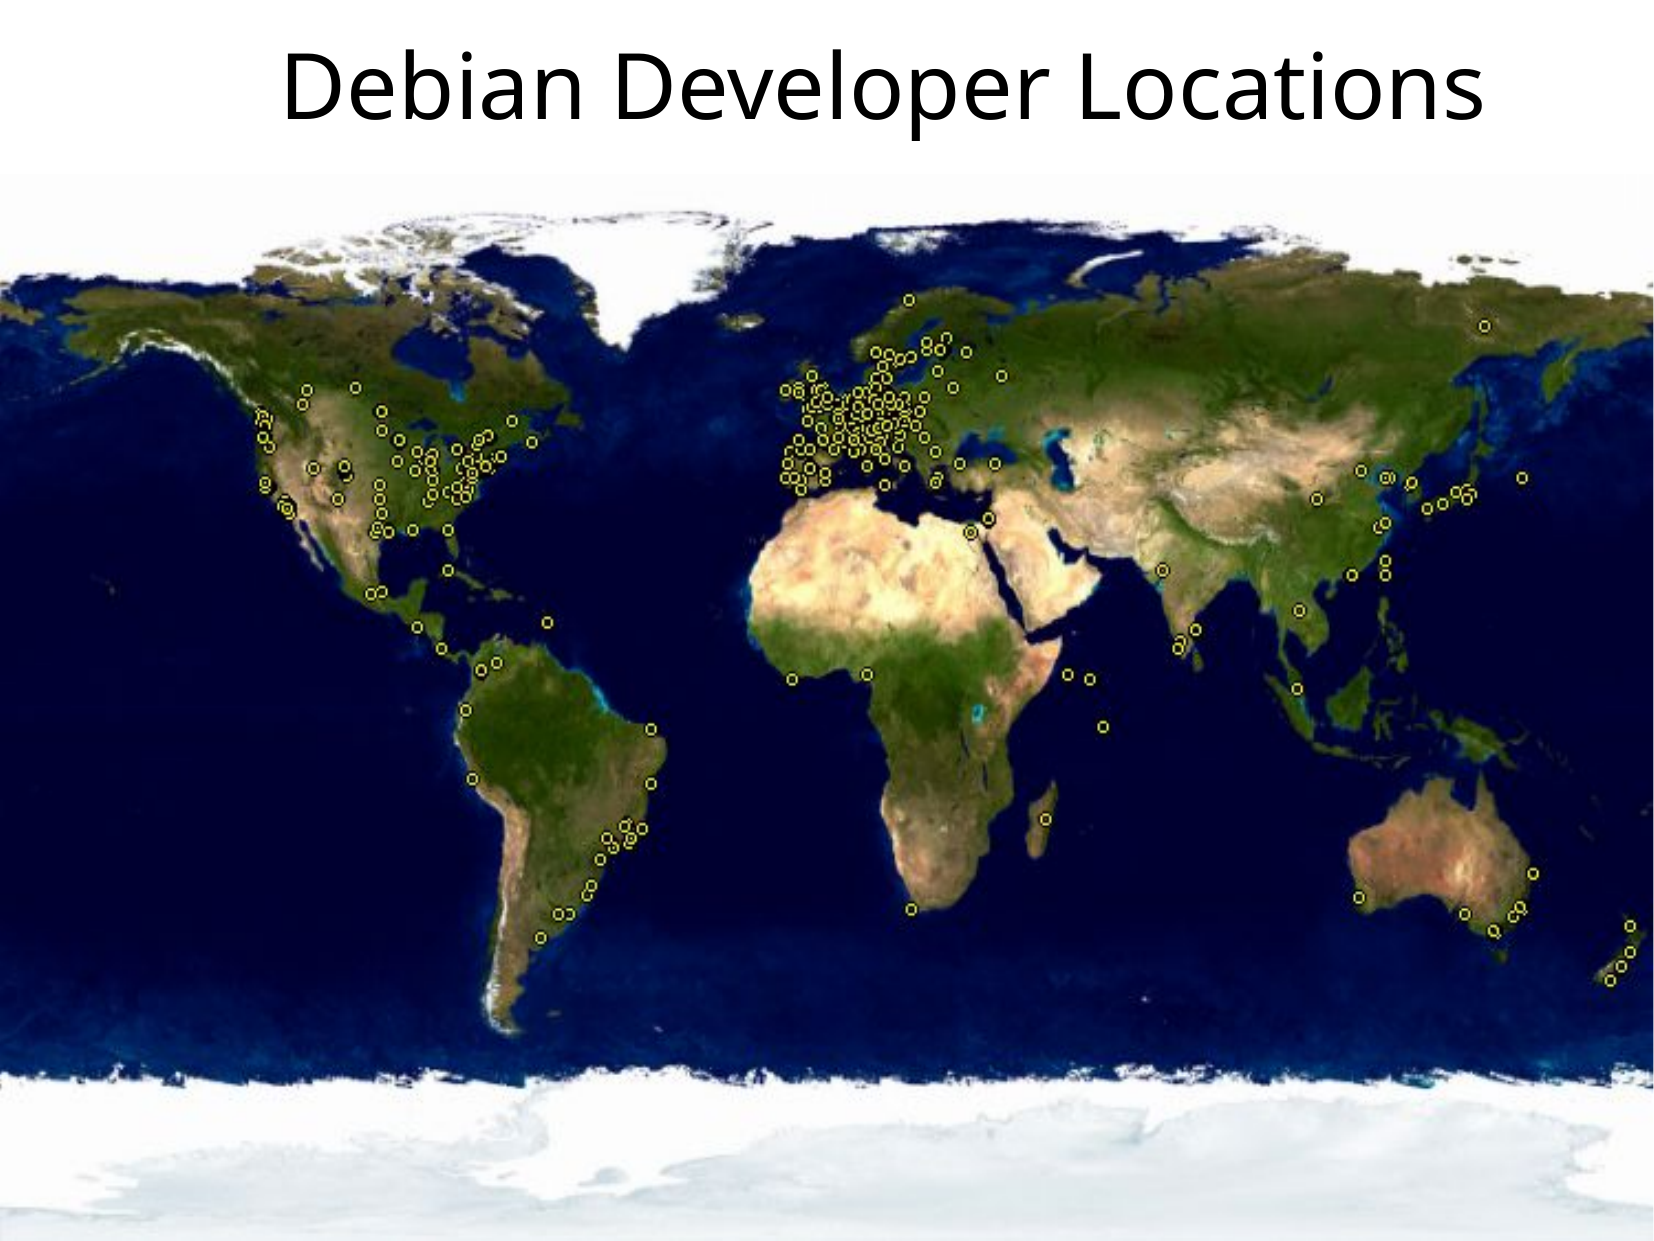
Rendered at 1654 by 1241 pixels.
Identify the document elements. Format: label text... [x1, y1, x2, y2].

picture [0, 174, 1654, 1241]
title Debian Developer Locations [265, 61, 1531, 174]
